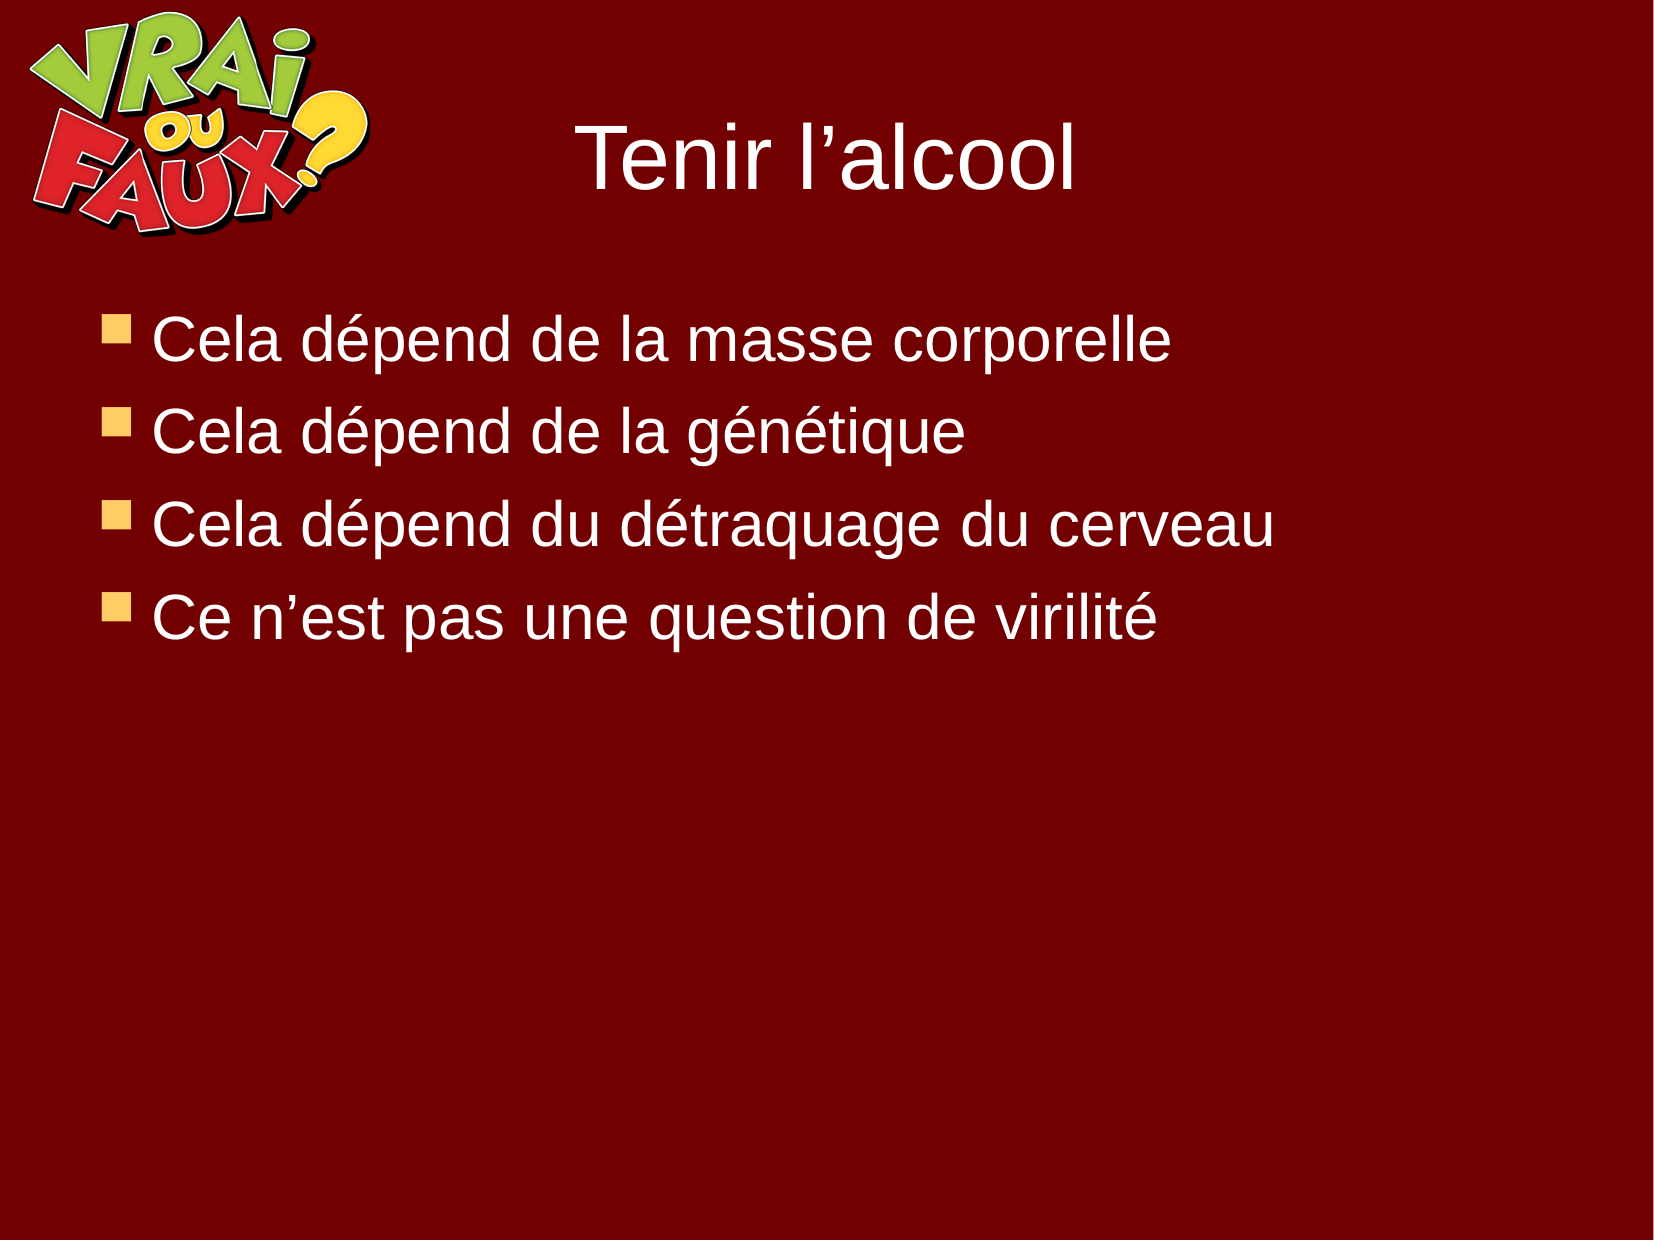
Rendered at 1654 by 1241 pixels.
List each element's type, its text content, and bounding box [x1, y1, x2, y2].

picture [29, 11, 370, 237]
list Cela dépend de la masse corporelle Cela dépend de la génétique Cela dépend du détraquage du cerveau Ce n’est pas une question de virilité [82, 289, 1571, 662]
title Tenir l’alcool [82, 49, 1571, 257]
